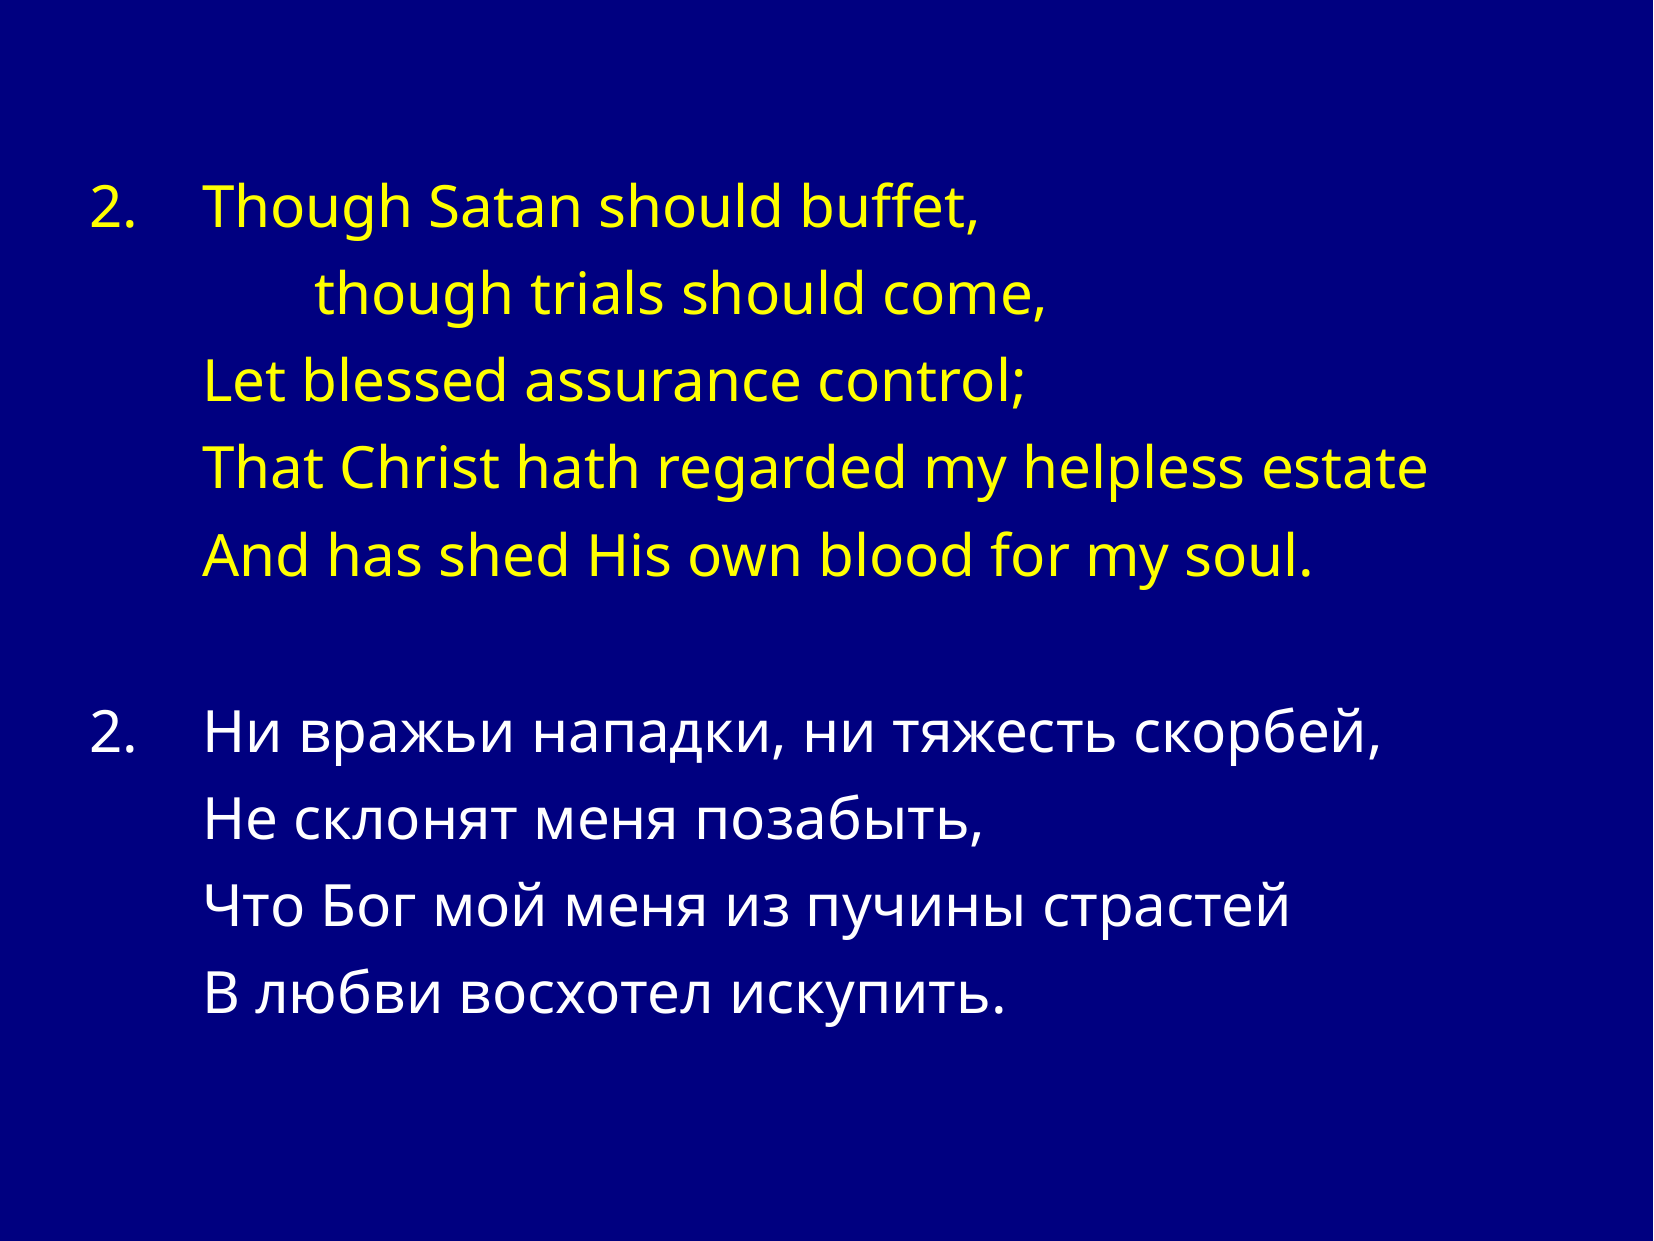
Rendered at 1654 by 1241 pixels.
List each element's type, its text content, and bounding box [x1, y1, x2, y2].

text_box 2. Though Satan should buffet, though trials should come, Let blessed assurance control; That Christ hath regarded my helpless estate And has shed His own blood for my soul. [75, 150, 1651, 638]
text_box 2. Ни вражьи нападки, ни тяжесть скорбей, Не склонят меня позабыть, Что Бог мой меня из пучины страстей В любви восхотел искупить. [75, 675, 1653, 1163]
